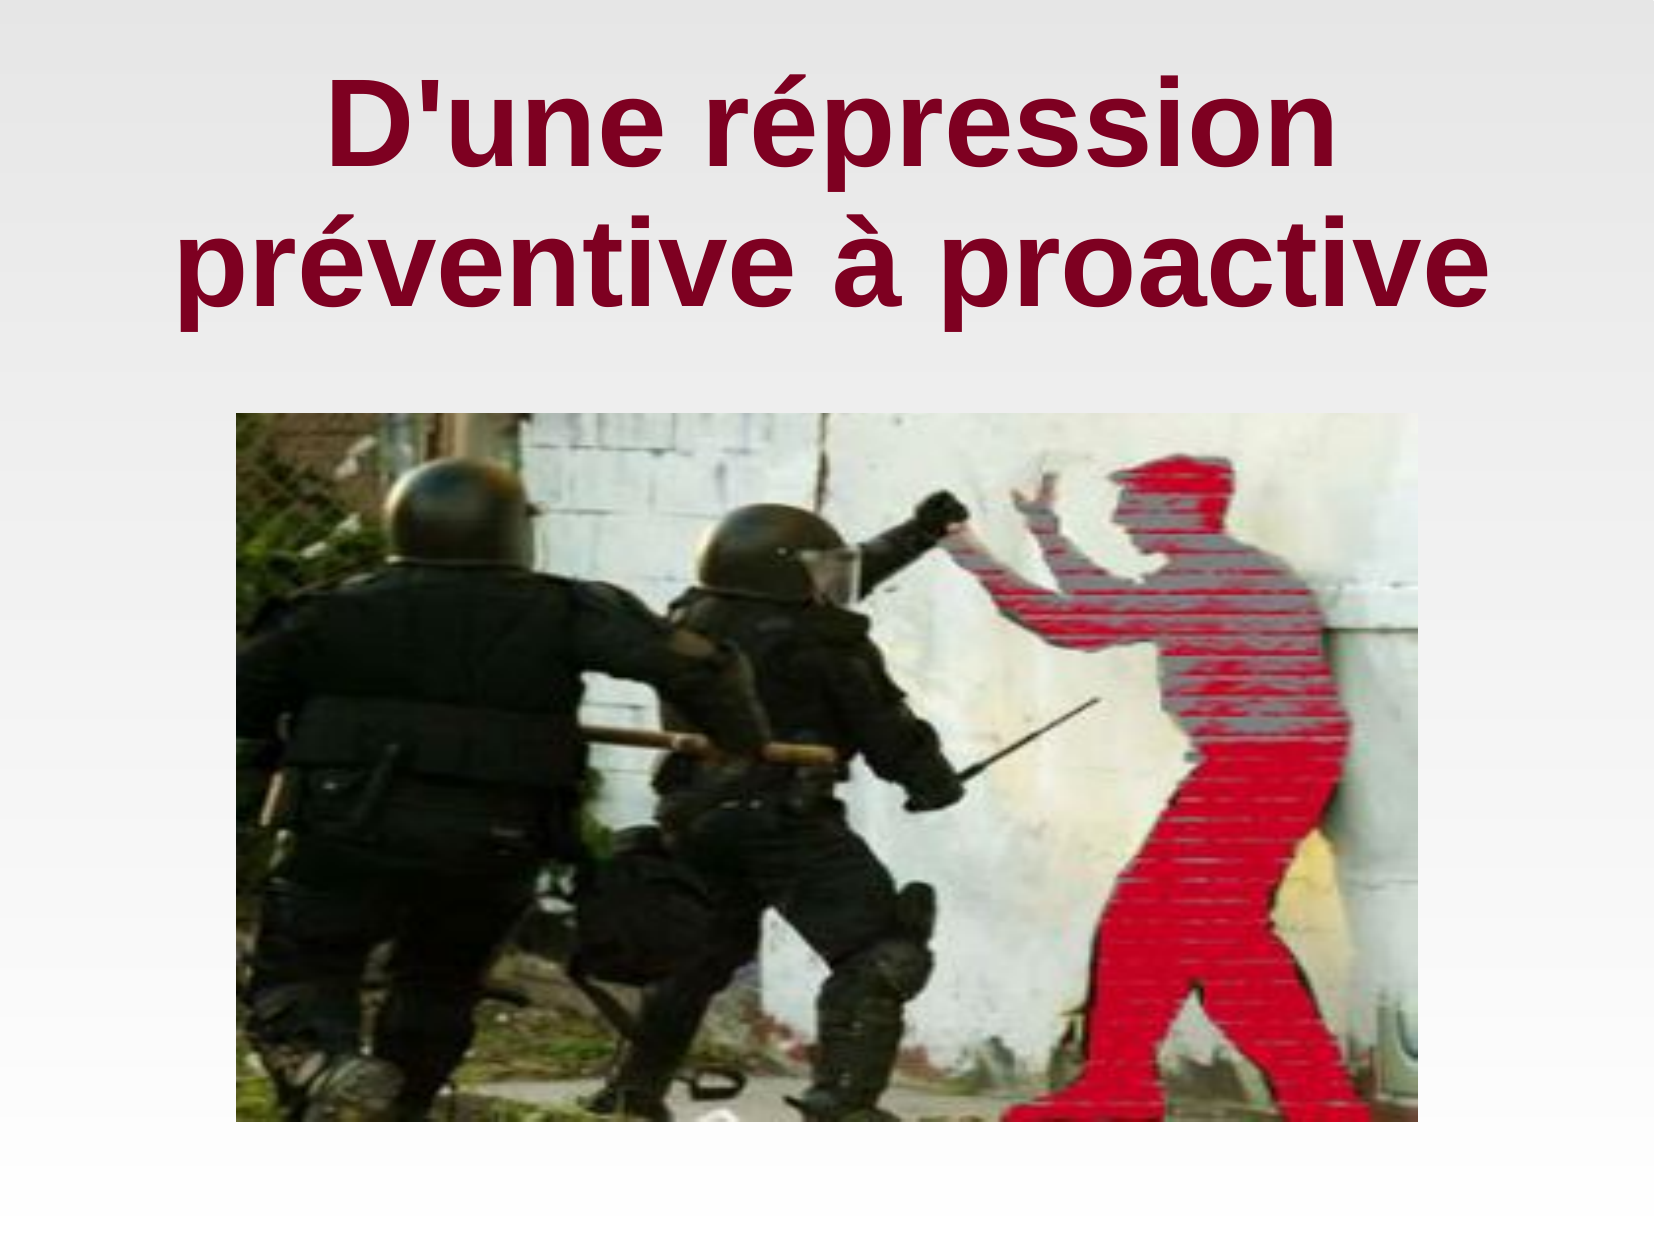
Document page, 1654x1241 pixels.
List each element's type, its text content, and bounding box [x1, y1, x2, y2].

title D'une répression préventive à proactive [88, 32, 1577, 355]
picture [236, 413, 1418, 1123]
